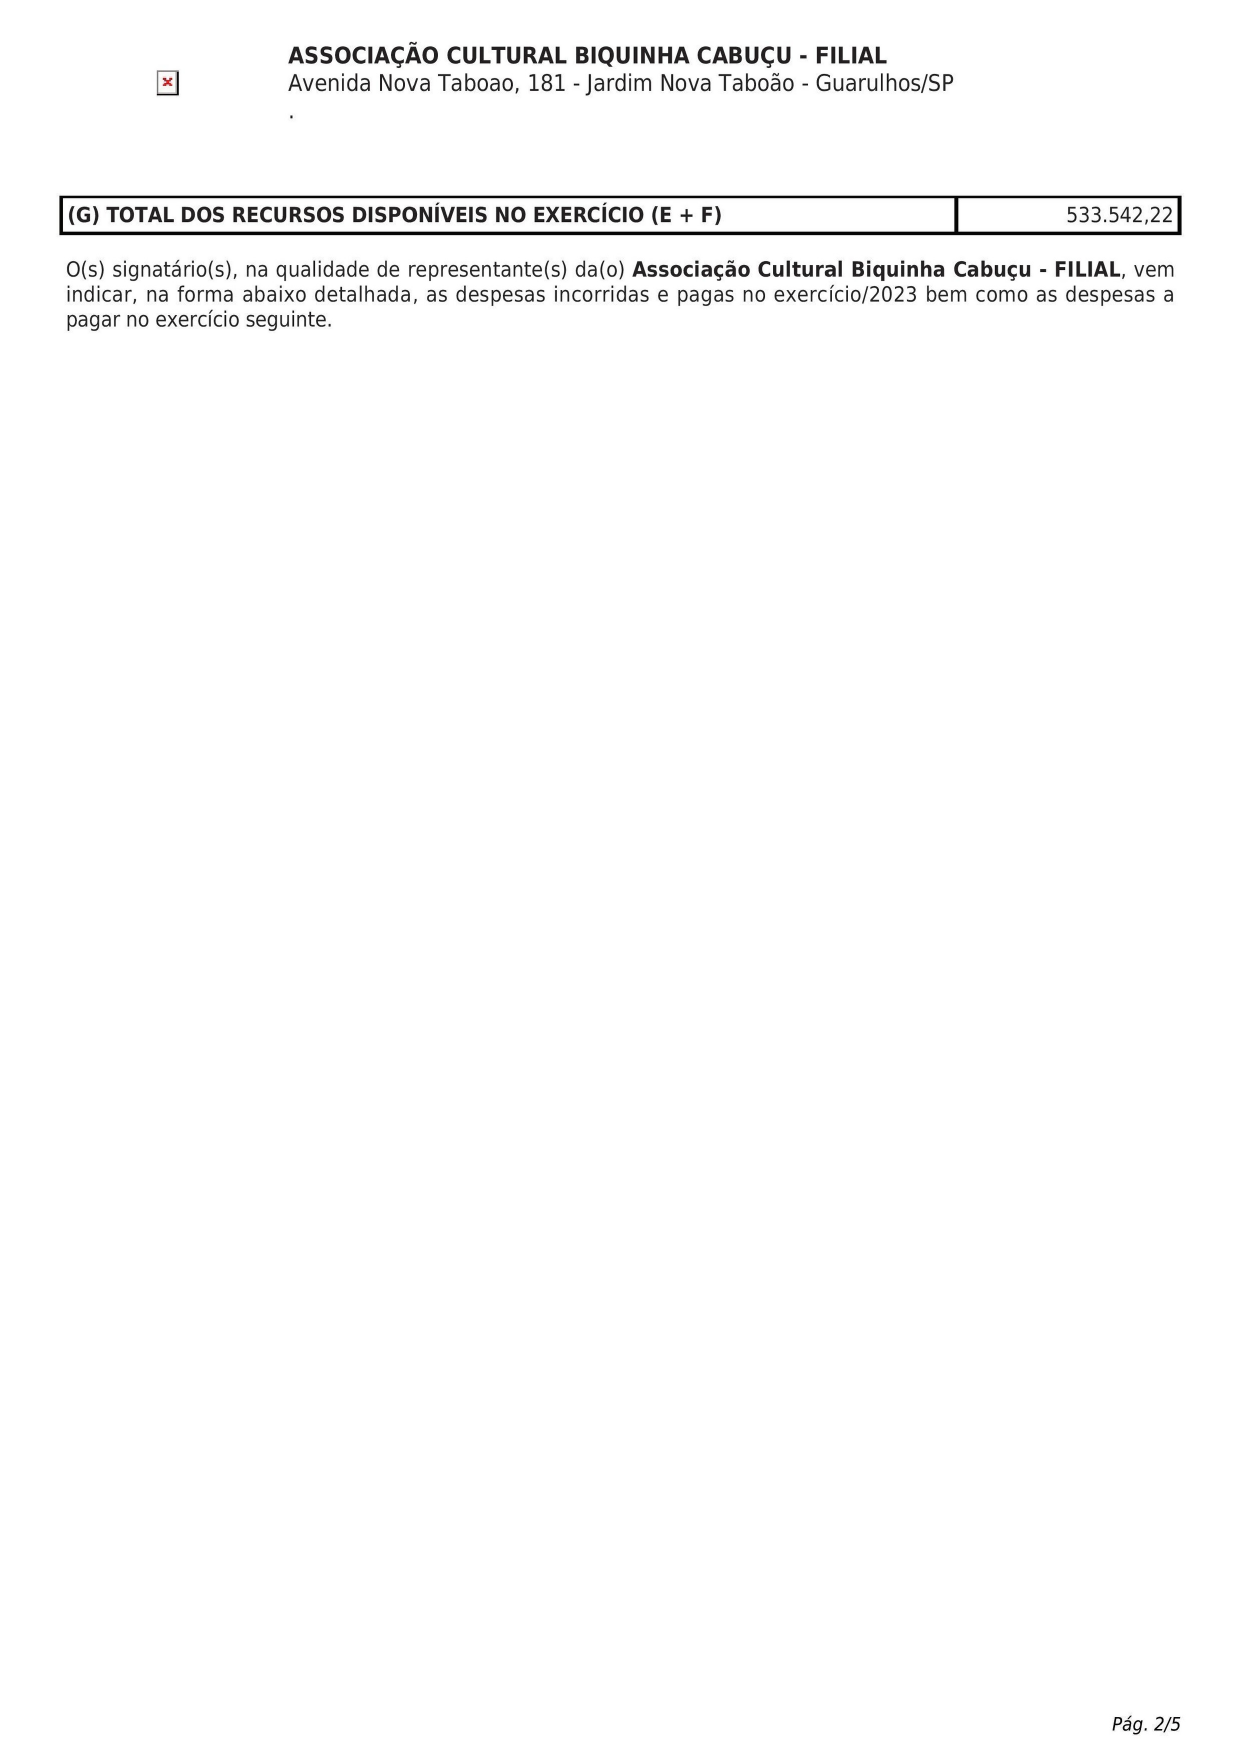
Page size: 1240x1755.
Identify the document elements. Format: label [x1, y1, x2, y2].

text_box [0, 2, 1240, 1754]
